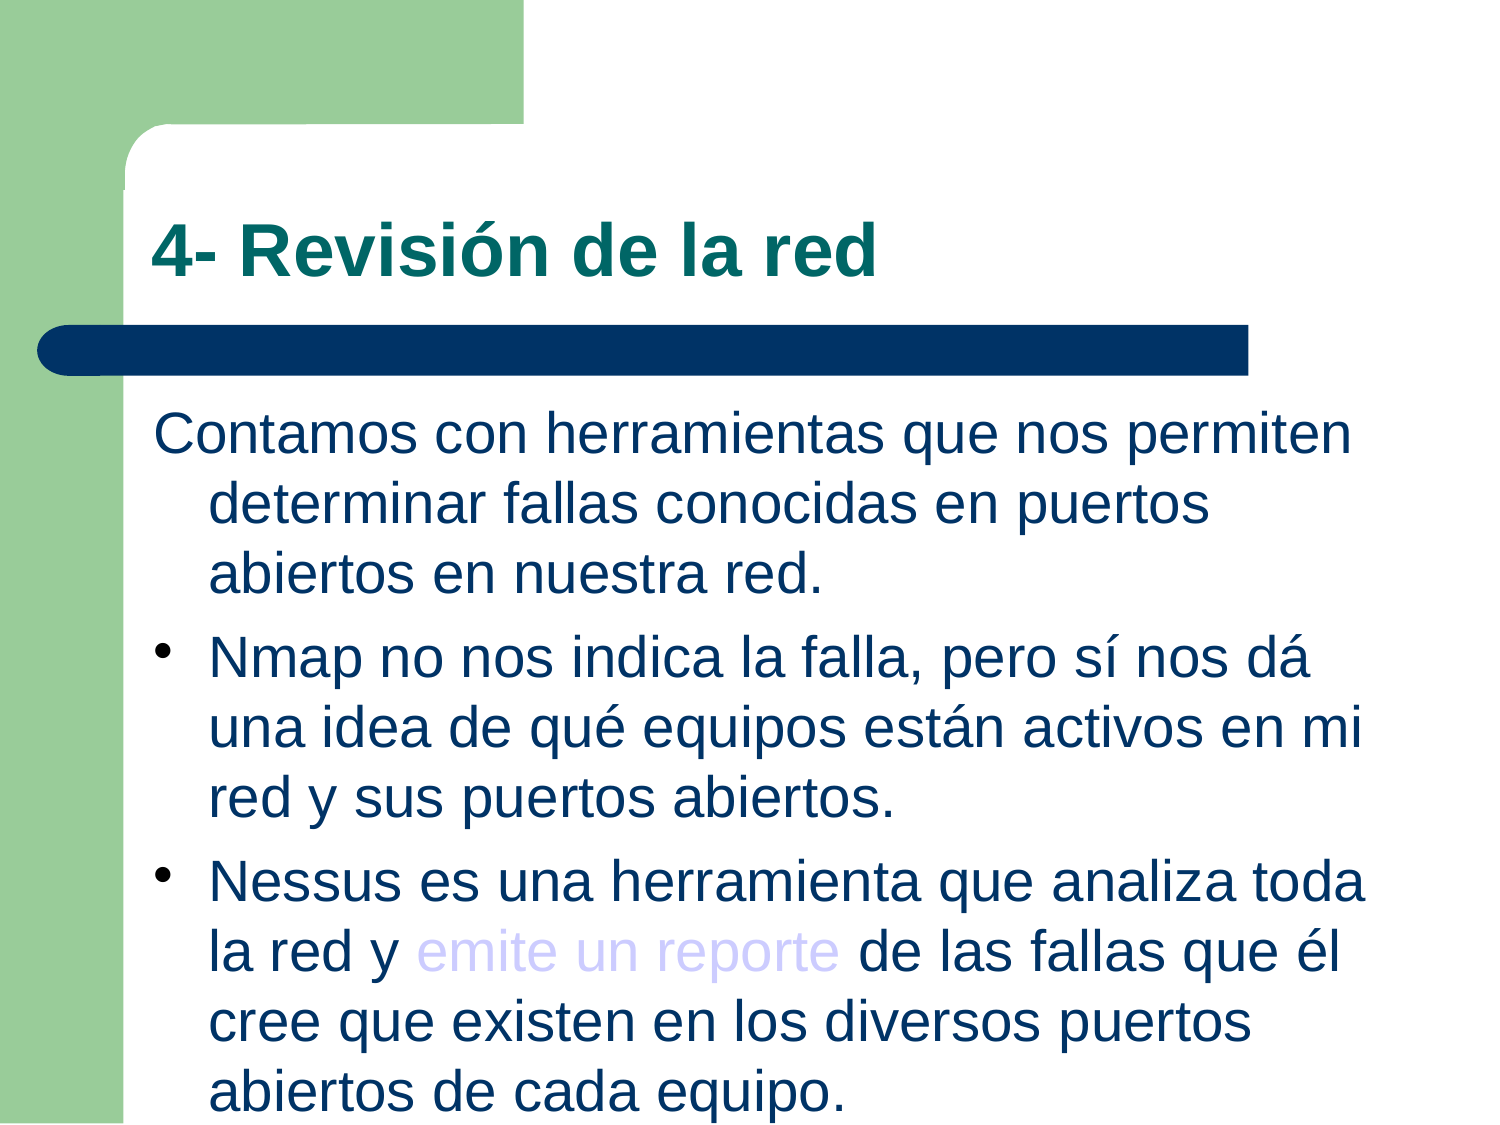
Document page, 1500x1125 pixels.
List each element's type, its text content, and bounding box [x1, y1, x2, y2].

title 4- Revisión de la red [136, 136, 1413, 300]
list Contamos con herramientas que nos permiten determinar fallas conocidas en puertos abiertos en nuestra red. Nmap no nos indica la falla, pero sí nos dá una idea de qué equipos están activos en mi red y sus puertos abiertos. Nessus es una herramienta que analiza toda la red y emite un reporte de las fallas que él cree que existen en los diversos puertos abiertos de cada equipo. [137, 387, 1399, 1125]
